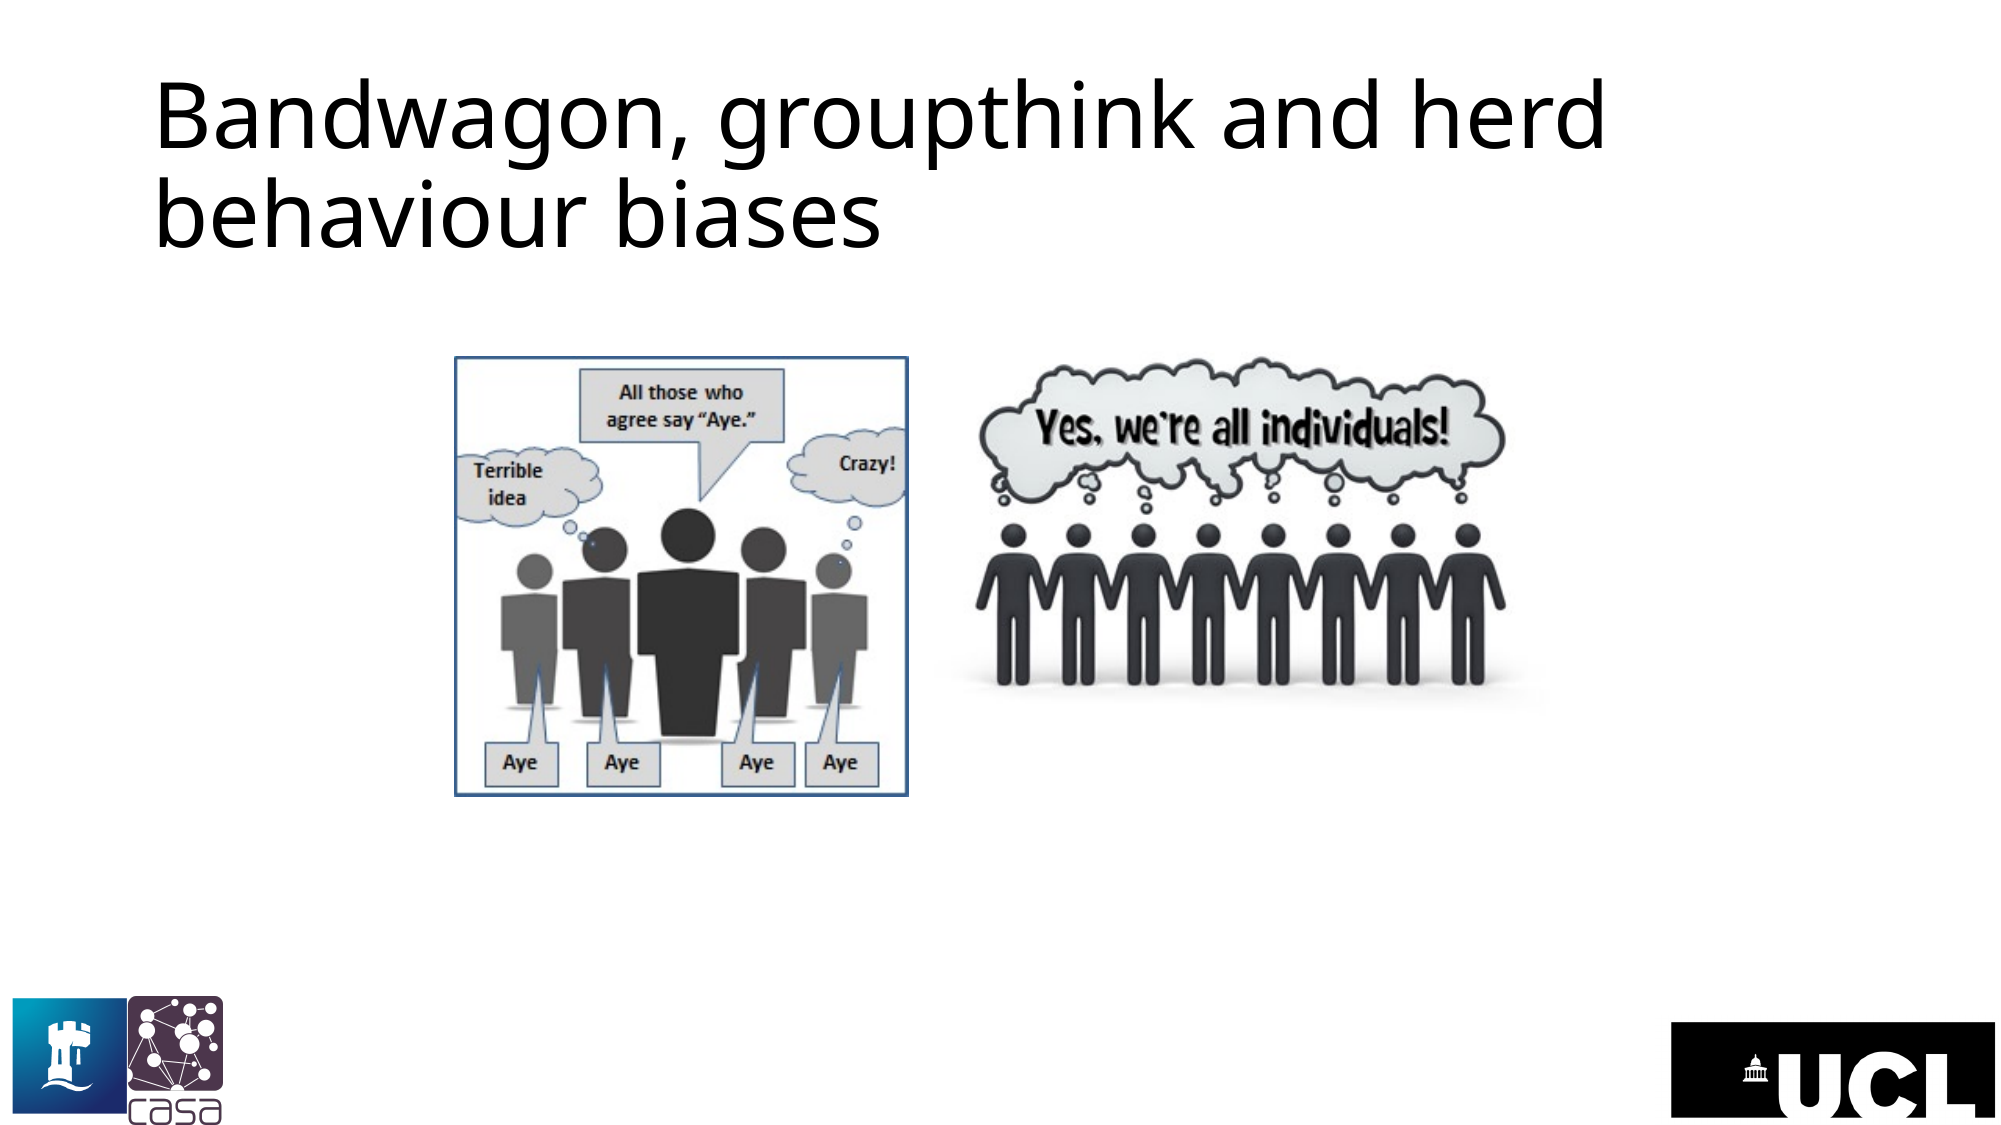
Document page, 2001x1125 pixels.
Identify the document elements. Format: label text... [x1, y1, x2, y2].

picture [454, 356, 909, 797]
title Bandwagon, groupthink and herd behaviour biases [137, 59, 1863, 278]
picture [927, 327, 1553, 750]
